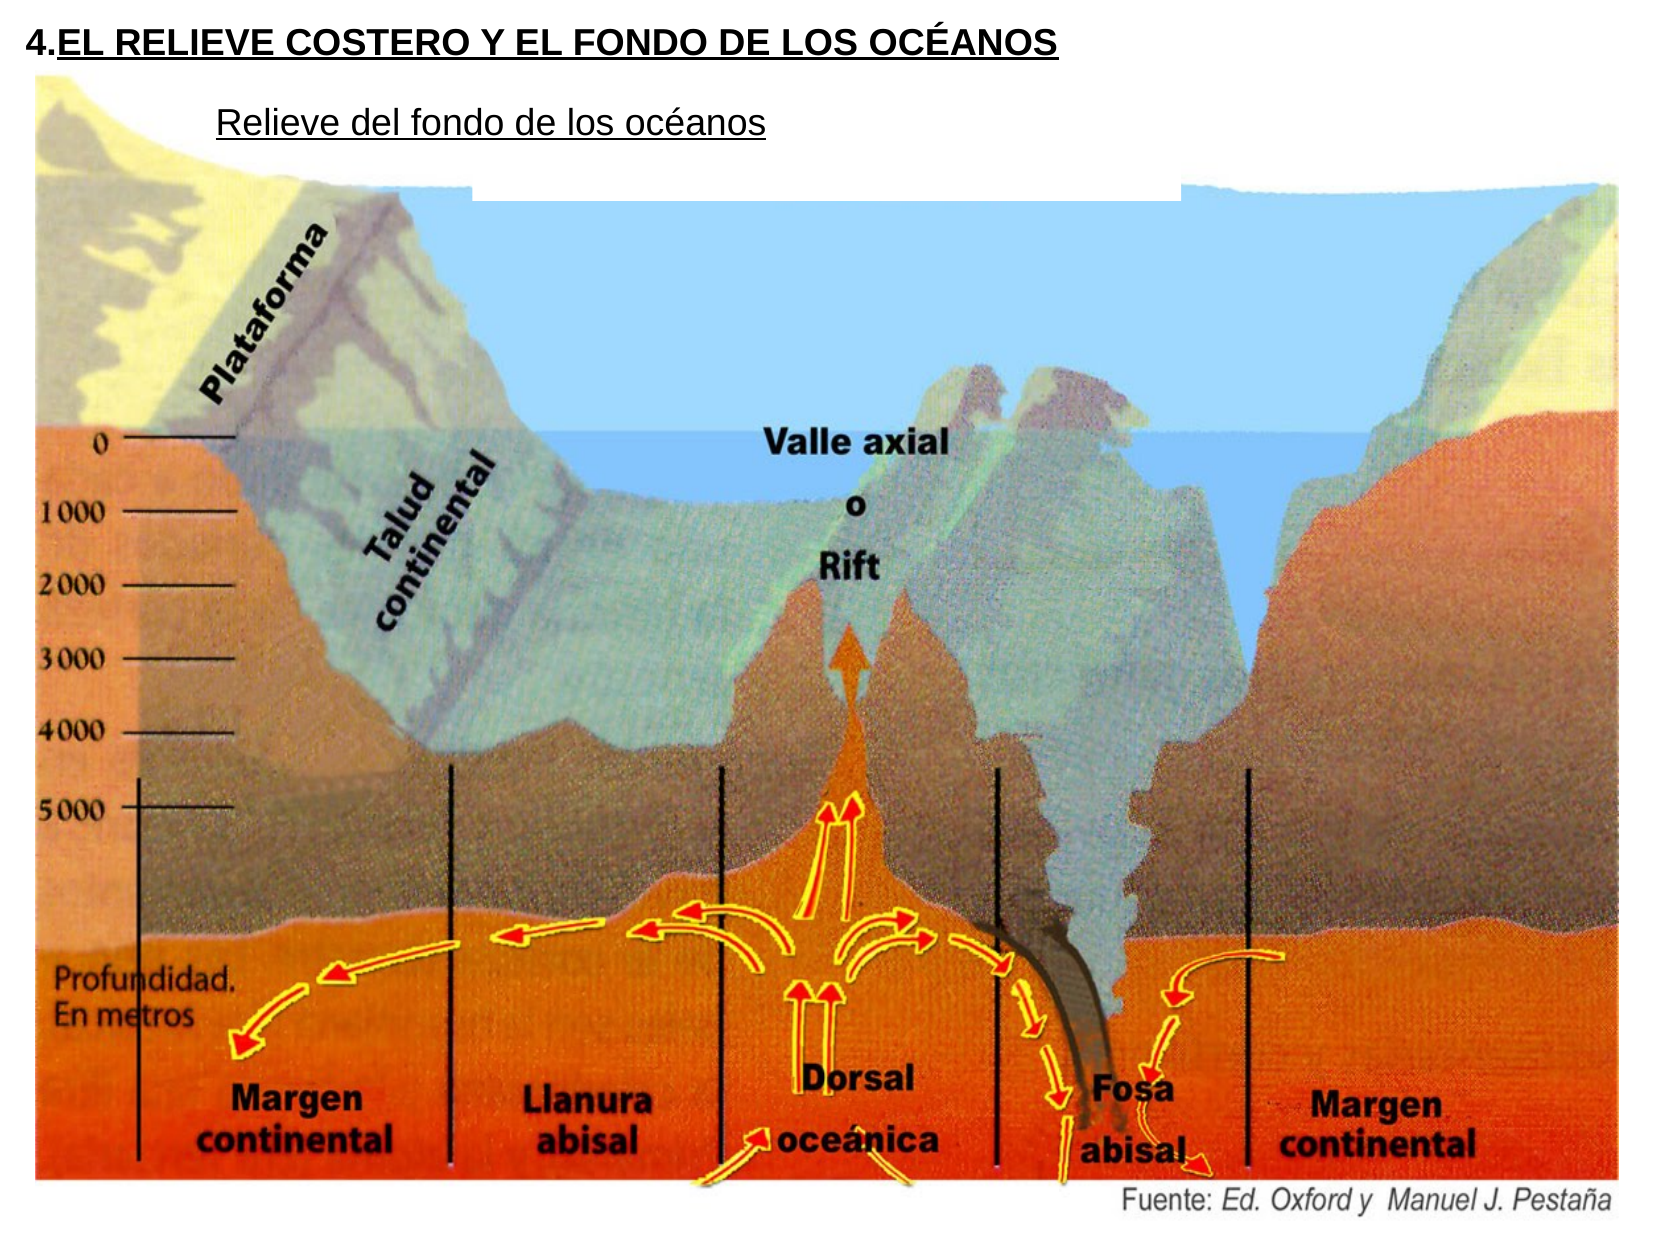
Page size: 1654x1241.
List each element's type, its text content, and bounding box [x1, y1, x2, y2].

picture [35, 70, 1619, 1234]
text_box Relieve del fondo de los océanos [200, 94, 782, 152]
text_box [472, 70, 1182, 201]
text_box 4.EL RELIEVE COSTERO Y EL FONDO DE LOS OCÉANOS [10, 14, 1075, 71]
